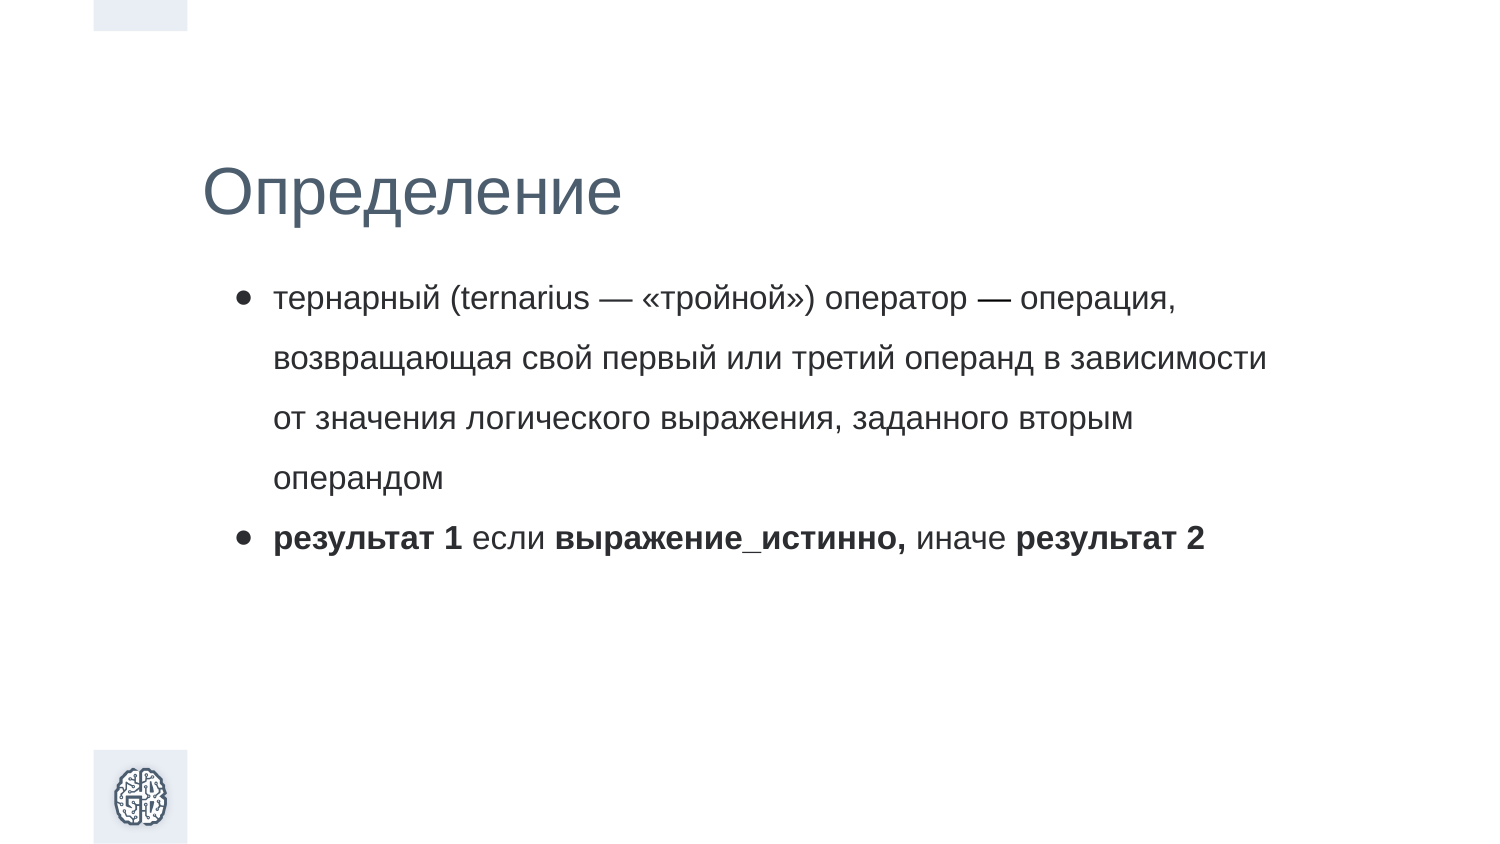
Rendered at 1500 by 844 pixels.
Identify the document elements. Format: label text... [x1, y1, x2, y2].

picture [106, 760, 175, 834]
text_box тернарный (ternarius — «тройной») оператор — операция, возвращающая свой первый или третий операнд в зависимости от значения логического выражения, заданного вторым операндом результат 1 если выражение_истинно, иначе результат 2 [187, 259, 1312, 553]
text_box Определение [187, 93, 1312, 259]
